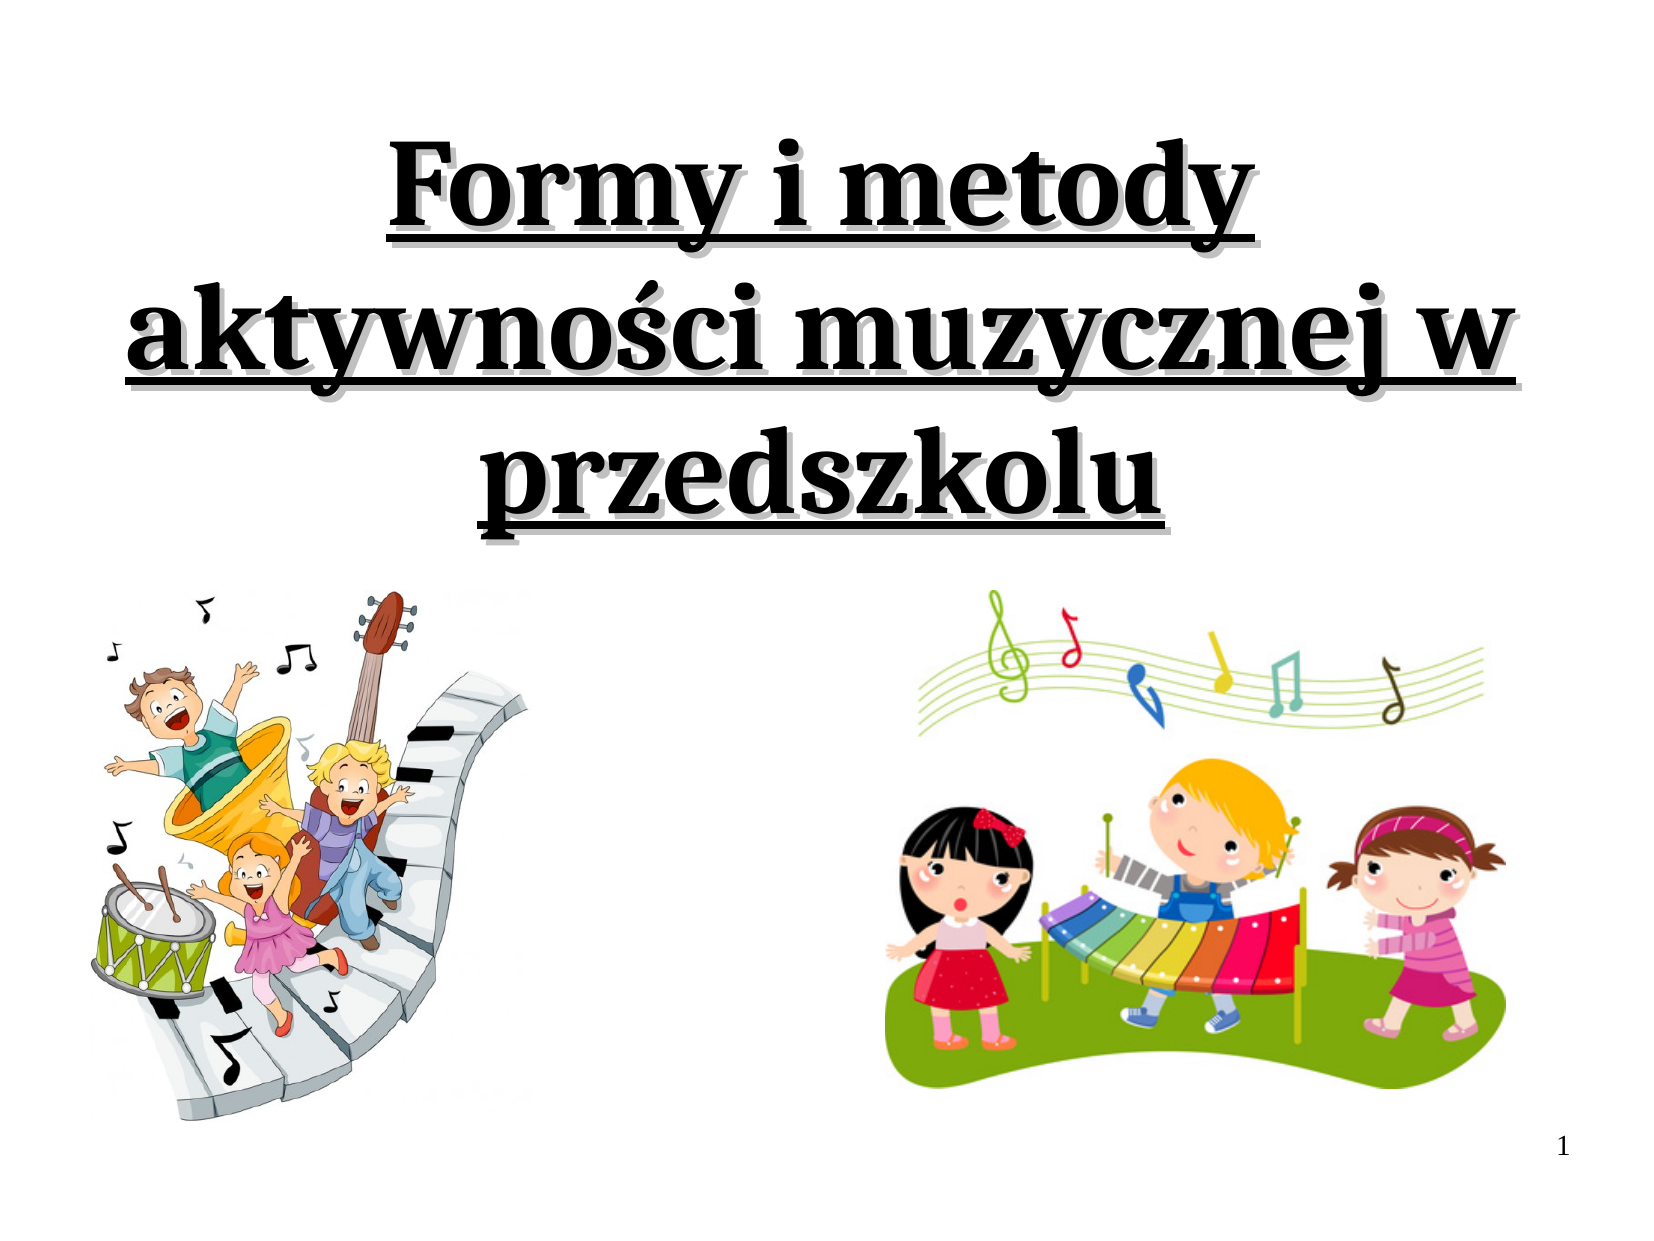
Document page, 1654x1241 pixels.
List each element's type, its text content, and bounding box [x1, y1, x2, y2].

subtitle Formy i metody aktywności muzycznej w przedszkolu [76, 0, 1565, 739]
picture [885, 590, 1506, 1089]
picture [88, 590, 532, 1123]
